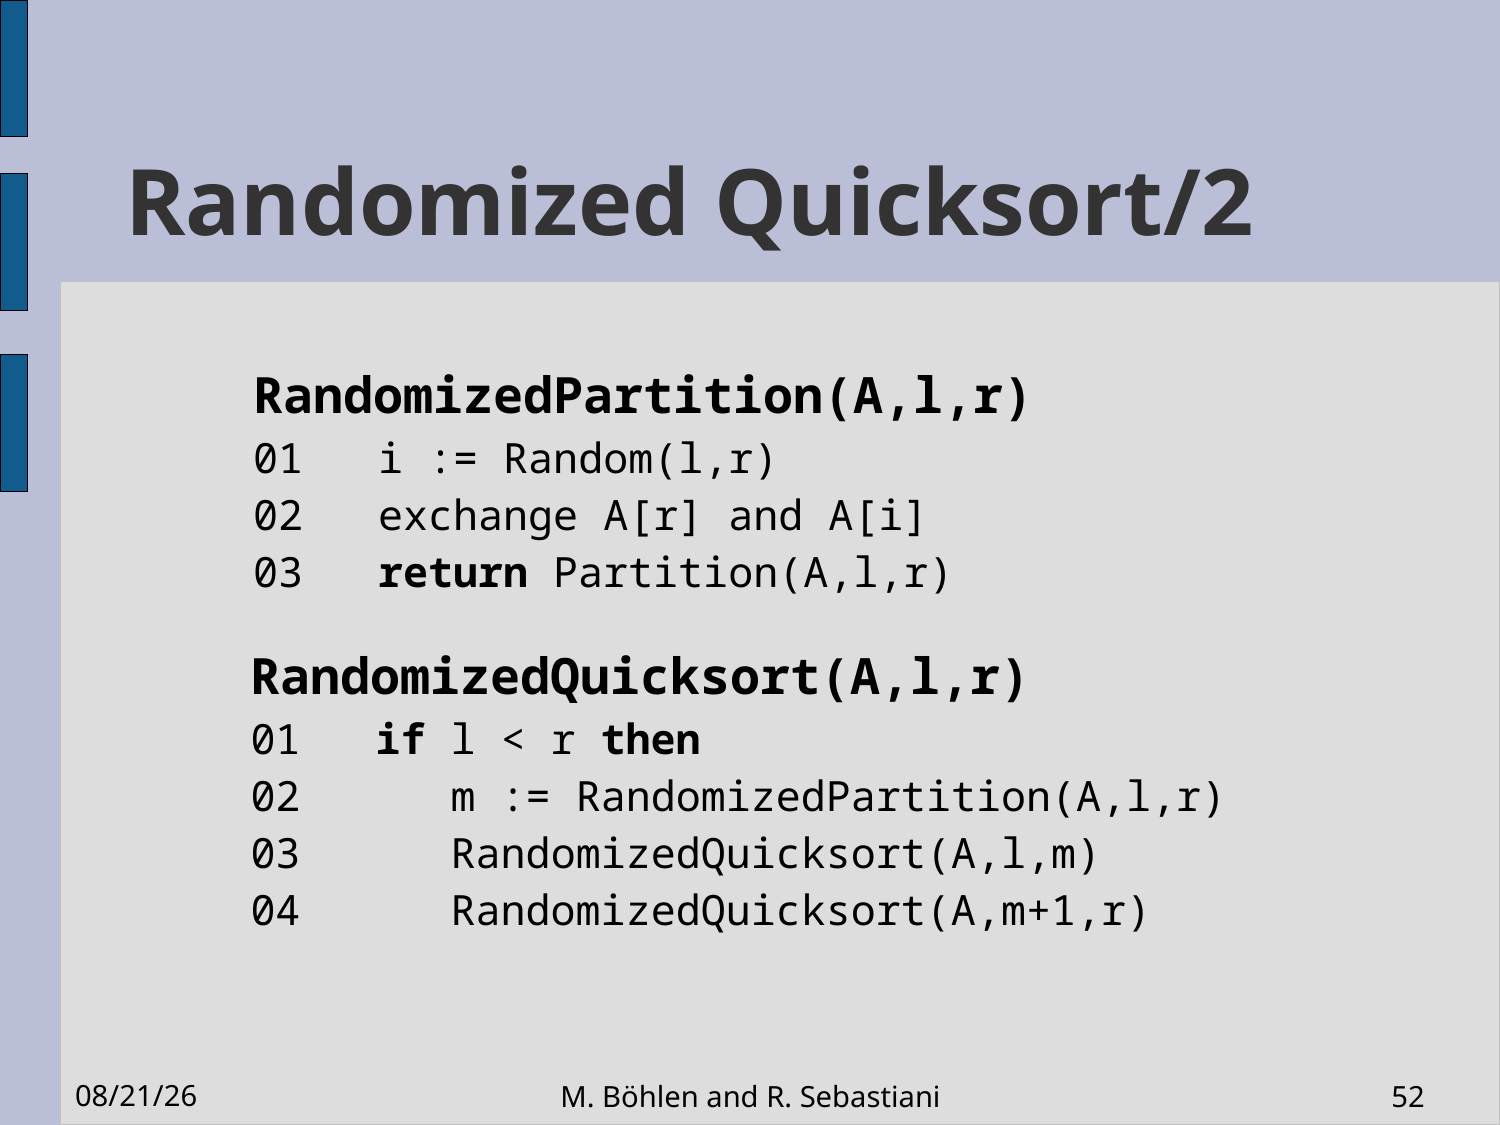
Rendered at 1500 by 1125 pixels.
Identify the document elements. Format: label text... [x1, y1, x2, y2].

text_box RandomizedPartition(A,l,r) 01 i := Random(l,r) 02 exchange A[r] and A[i] 03 return Partition(A,l,r) [238, 352, 1103, 608]
title Randomized Quicksort/2 [110, 67, 1392, 271]
text_box RandomizedQuicksort(A,l,r) 01 if l < r then 02 m := RandomizedPartition(A,l,r) 03 RandomizedQuicksort(A,l,m) 04 RandomizedQuicksort(A,m+1,r) [235, 633, 1311, 946]
